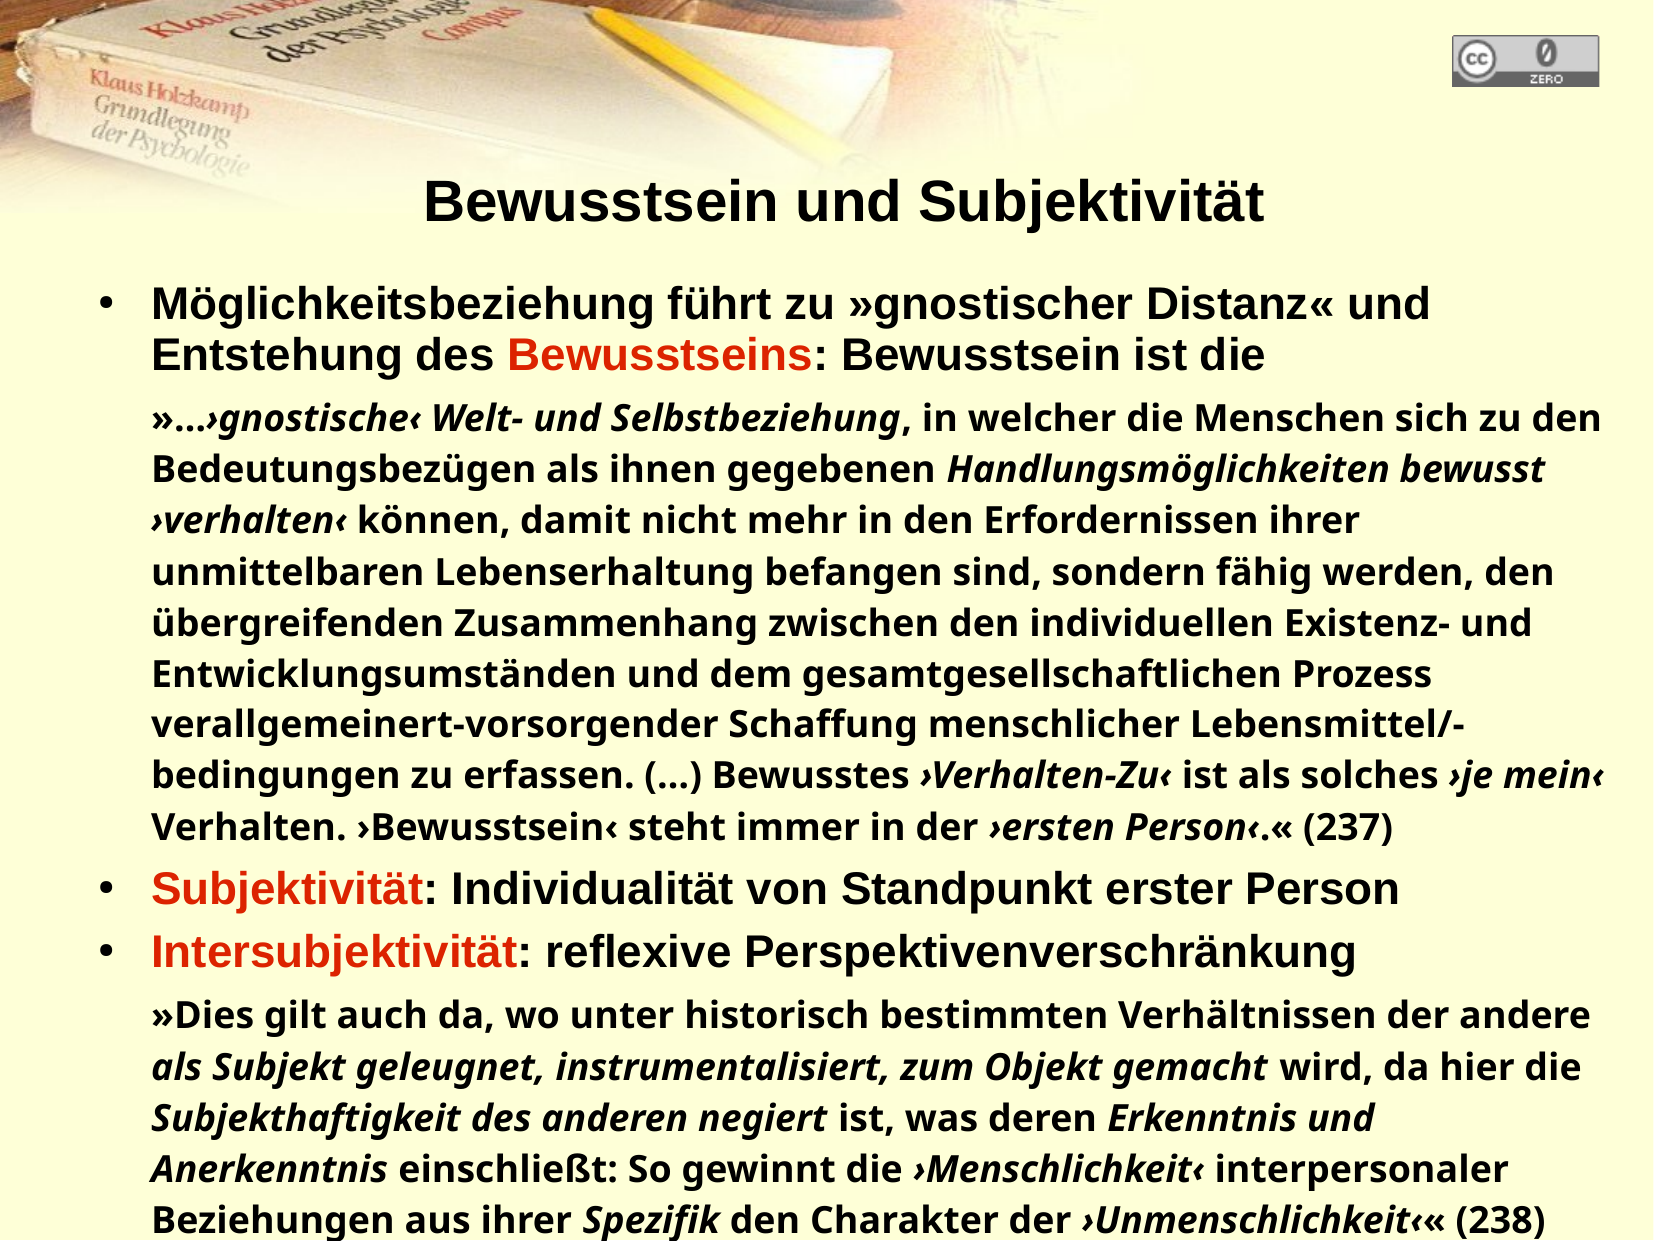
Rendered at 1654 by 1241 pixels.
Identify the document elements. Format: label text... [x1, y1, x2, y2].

picture [0, 0, 1156, 213]
picture [1452, 35, 1600, 87]
title Bewusstsein und Subjektivität [82, 124, 1607, 277]
list Möglichkeitsbeziehung führt zu »gnostischer Distanz« und Entstehung des Bewusstseins: Bewusstsein ist die »…›gnostische‹ Welt- und Selbstbeziehung, in welcher die Menschen sich zu den Bedeutungsbezügen als ihnen gegebenen Handlungsmöglichkeiten bewusst ›verhalten‹ können, damit nicht mehr in den Erfordernissen ihrer unmittelbaren Lebenserhaltung befangen sind, sondern fähig werden, den übergreifenden Zusammenhang zwischen den individuellen Existenz- und Entwicklungsumständen und dem gesamtgesellschaftlichen Prozess verallgemeinert-vorsorgender Schaffung menschlicher Lebensmittel/-bedingungen zu erfassen. (…) Bewusstes ›Verhalten-Zu‹ ist als solches ›je mein‹ Verhalten. ›Bewusstsein‹ steht immer in der ›ersten Person‹.« (237) Subjektivität: Individualität von Standpunkt erster Person Intersubjektivität: reflexive Perspektivenverschränkung »Dies gilt auch da, wo unter historisch bestimmten Verhältnissen der andere als Subjekt geleugnet, instrumentalisiert, zum Objekt gemacht wird, da hier die Subjekthaftigkeit des anderen negiert ist, was deren Erkenntnis und Anerkenntnis einschließt: So gewinnt die ›Menschlichkeit‹ interpersonaler Beziehungen aus ihrer Spezifik den Charakter der ›Unmenschlichkeit‹« (238) [80, 277, 1607, 1205]
